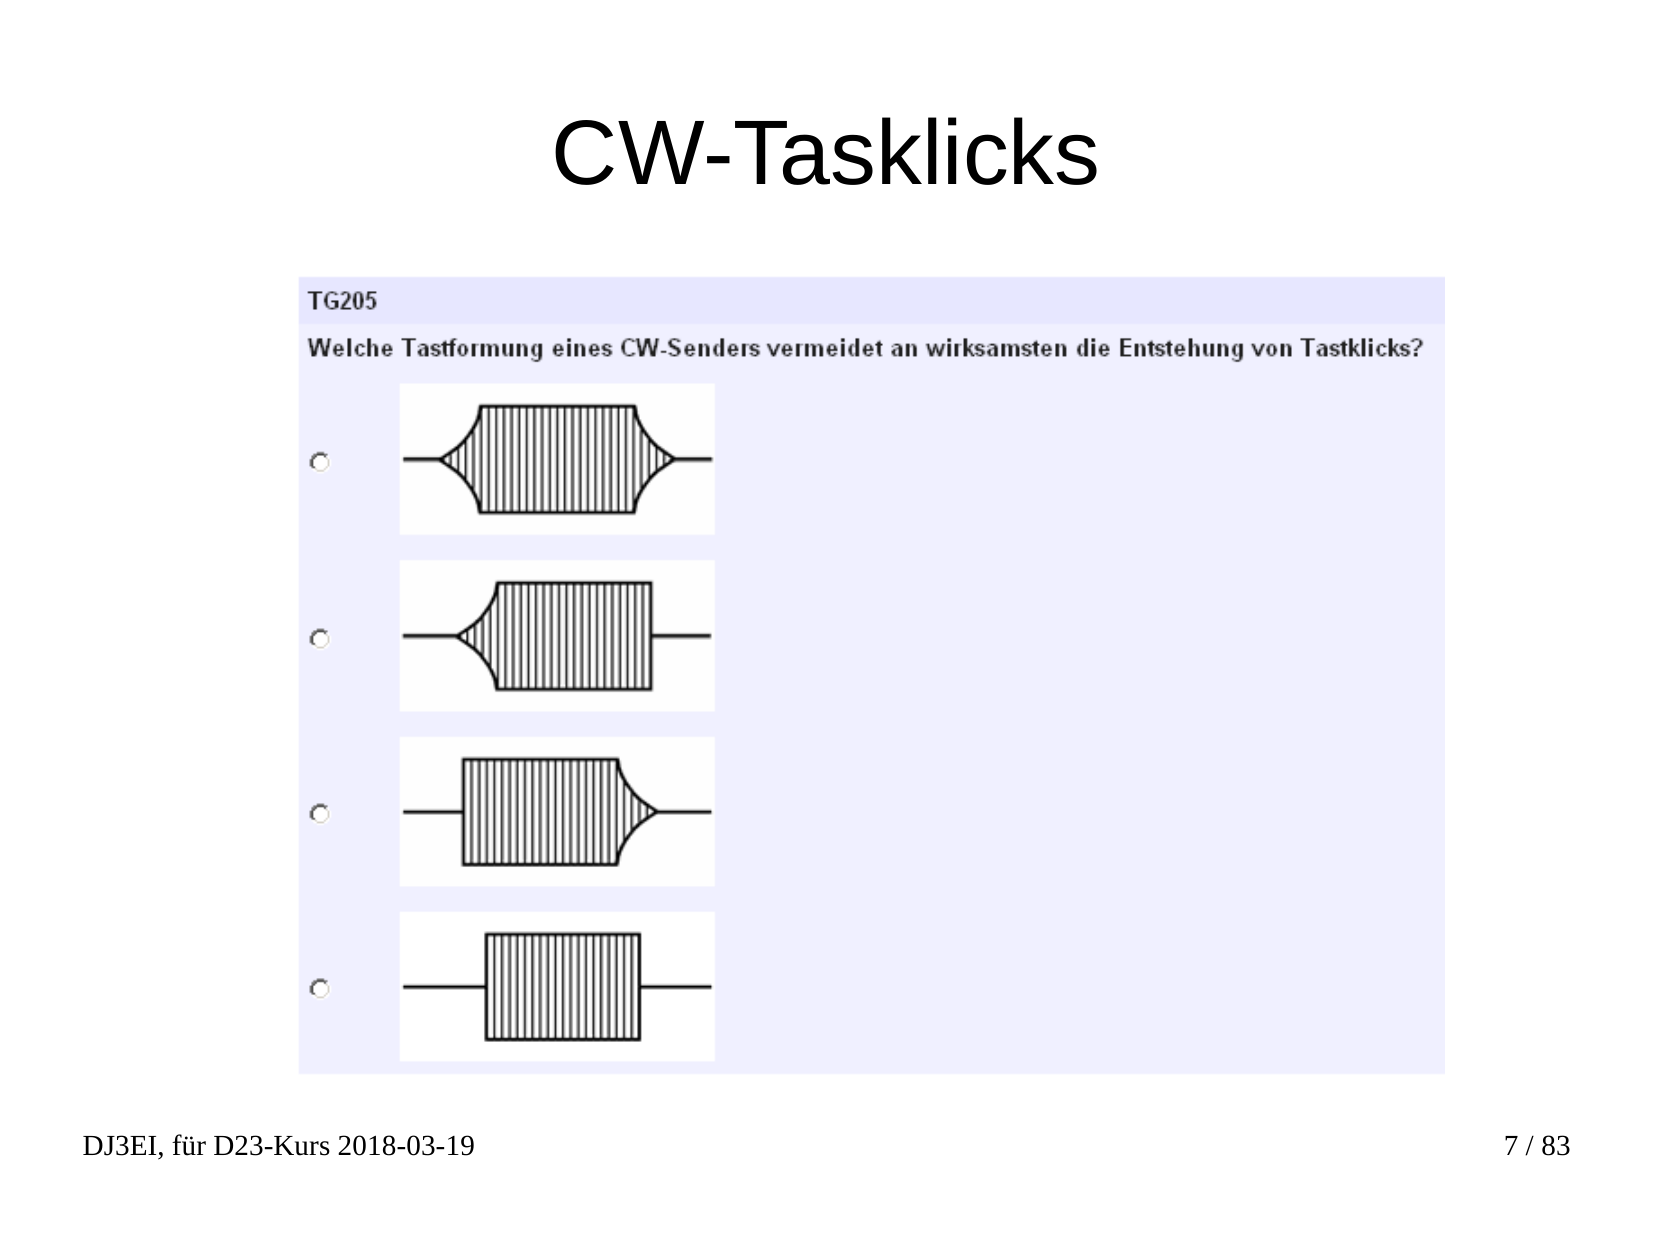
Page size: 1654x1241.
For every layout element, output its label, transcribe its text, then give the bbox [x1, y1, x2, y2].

picture [283, 263, 1445, 1087]
title CW-Tasklicks [82, 49, 1571, 257]
